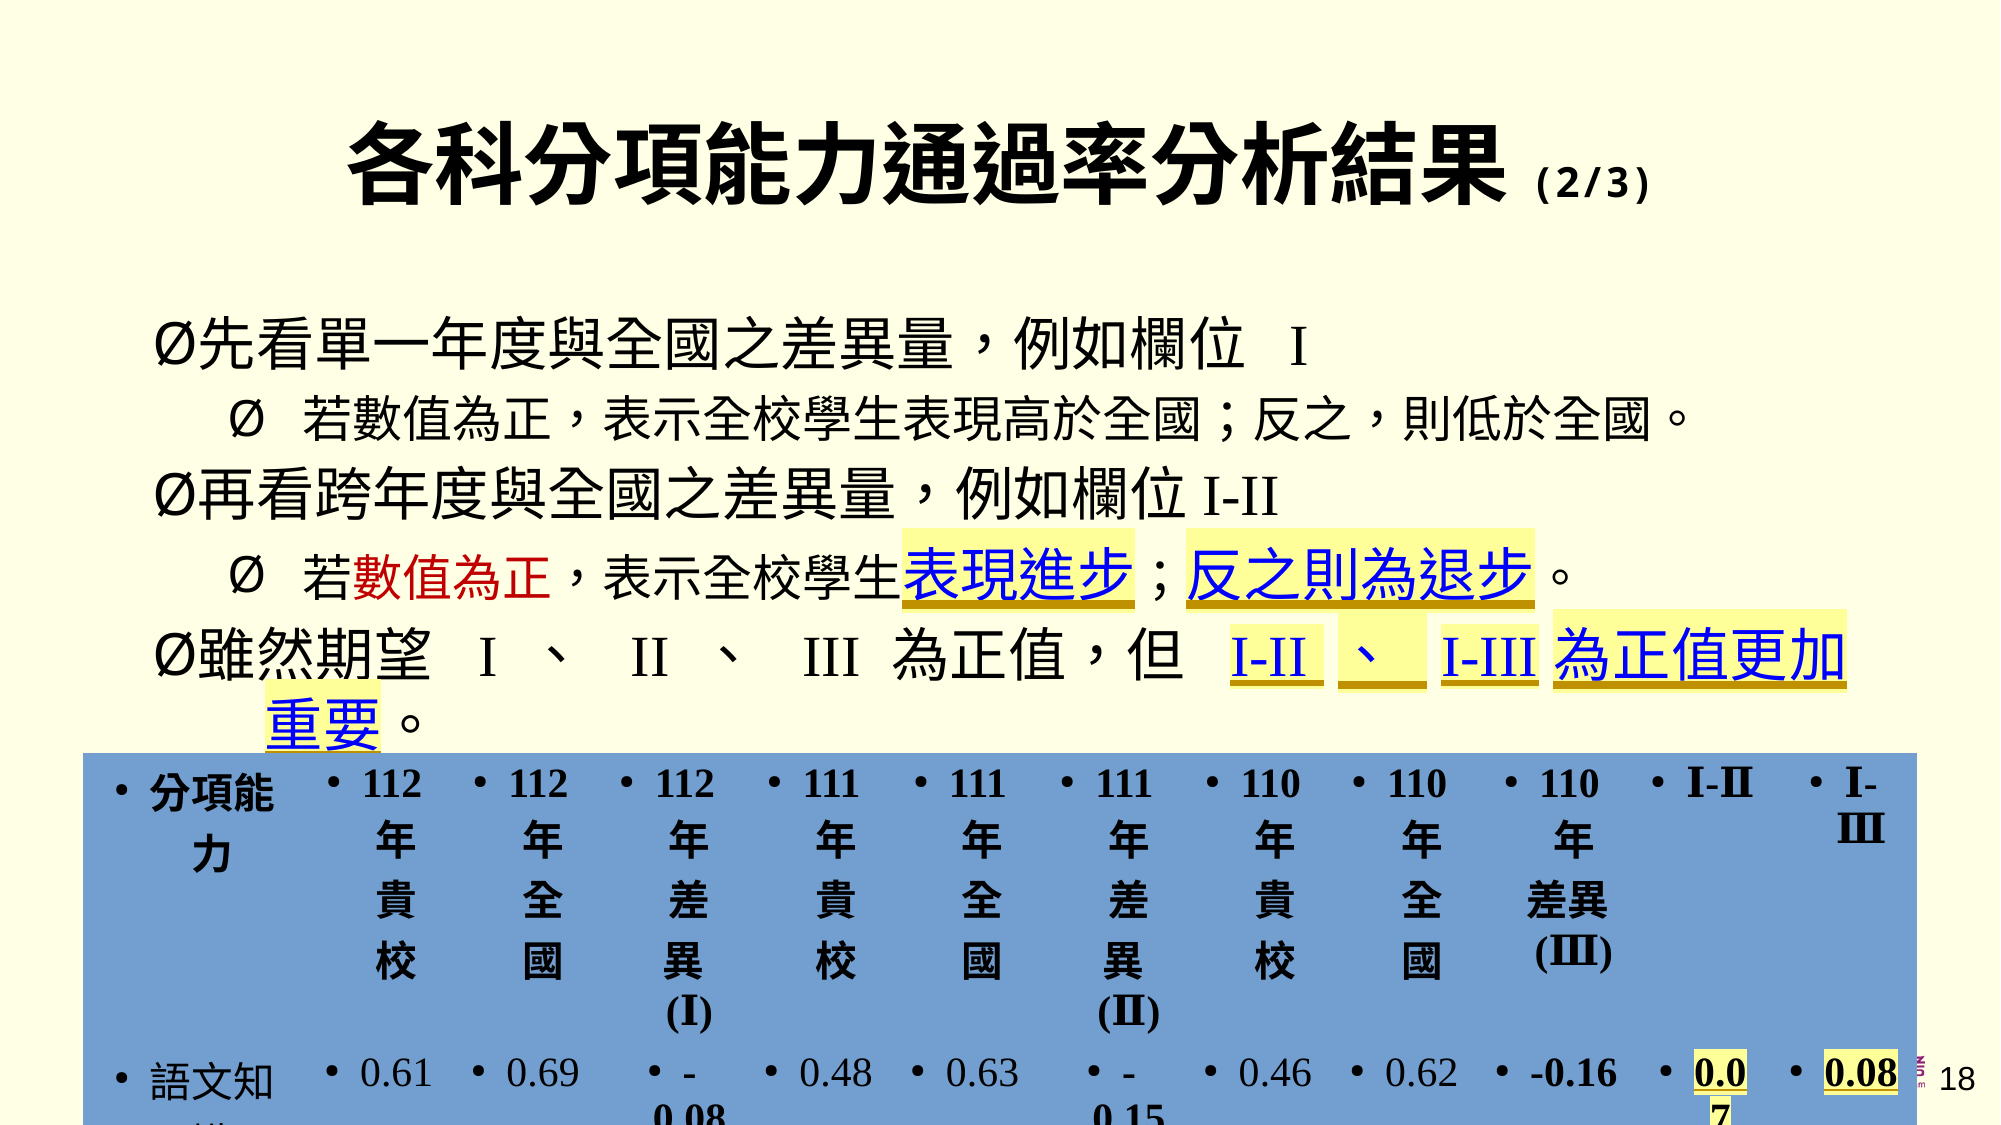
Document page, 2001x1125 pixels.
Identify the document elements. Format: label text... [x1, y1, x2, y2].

table_header 分項能力 [83, 753, 306, 1042]
table_header Ⅰ-Ⅱ [1635, 753, 1770, 1042]
table_header 111年 差異(Ⅱ) [1038, 753, 1185, 1042]
table_cell 0.08 [1770, 1042, 1917, 1125]
table_cell 0.48 [745, 1042, 892, 1125]
table_header 112年 全國 [452, 753, 599, 1042]
table_header 112年 差異(Ⅰ) [599, 753, 745, 1042]
text_box 18 [1923, 1047, 2000, 1108]
table_cell 0.62 [1331, 1042, 1477, 1125]
table_cell 0.63 [892, 1042, 1038, 1125]
table_header Ⅰ-Ⅲ [1770, 753, 1917, 1042]
table_header 111年 貴校 [745, 753, 892, 1042]
table_cell 語文知識 [83, 1042, 306, 1125]
table_cell 0.46 [1185, 1042, 1331, 1125]
table_header 111年 全國 [892, 753, 1038, 1042]
table_header 110年 差異(Ⅲ) [1477, 753, 1635, 1042]
title 各科分項能力通過率分析結果(2/3) [137, 59, 1863, 278]
list 先看單一年度與全國之差異量，例如欄位 I 若數值為正，表示全校學生表現高於全國；反之，則低於全國。 再看跨年度與全國之差異量，例如欄位I-II 若數值為正，表示全校學生表現進步；反之則為退步。 雖然期望 I 、 II 、 III 為正值，但 I-II 、 I-III為正值更加重要。 [137, 299, 1863, 753]
table_cell 0.07 [1635, 1042, 1770, 1125]
table_header 110年 貴校 [1185, 753, 1331, 1042]
table_cell 0.61 [306, 1042, 452, 1125]
table_header 112年 貴校 [306, 753, 452, 1042]
table_cell -0.16 [1477, 1042, 1635, 1125]
table_header 110年 全國 [1331, 753, 1477, 1042]
table_cell 0.69 [452, 1042, 599, 1125]
table_cell -0.08 [599, 1042, 745, 1125]
table_cell -0.15 [1038, 1042, 1185, 1125]
